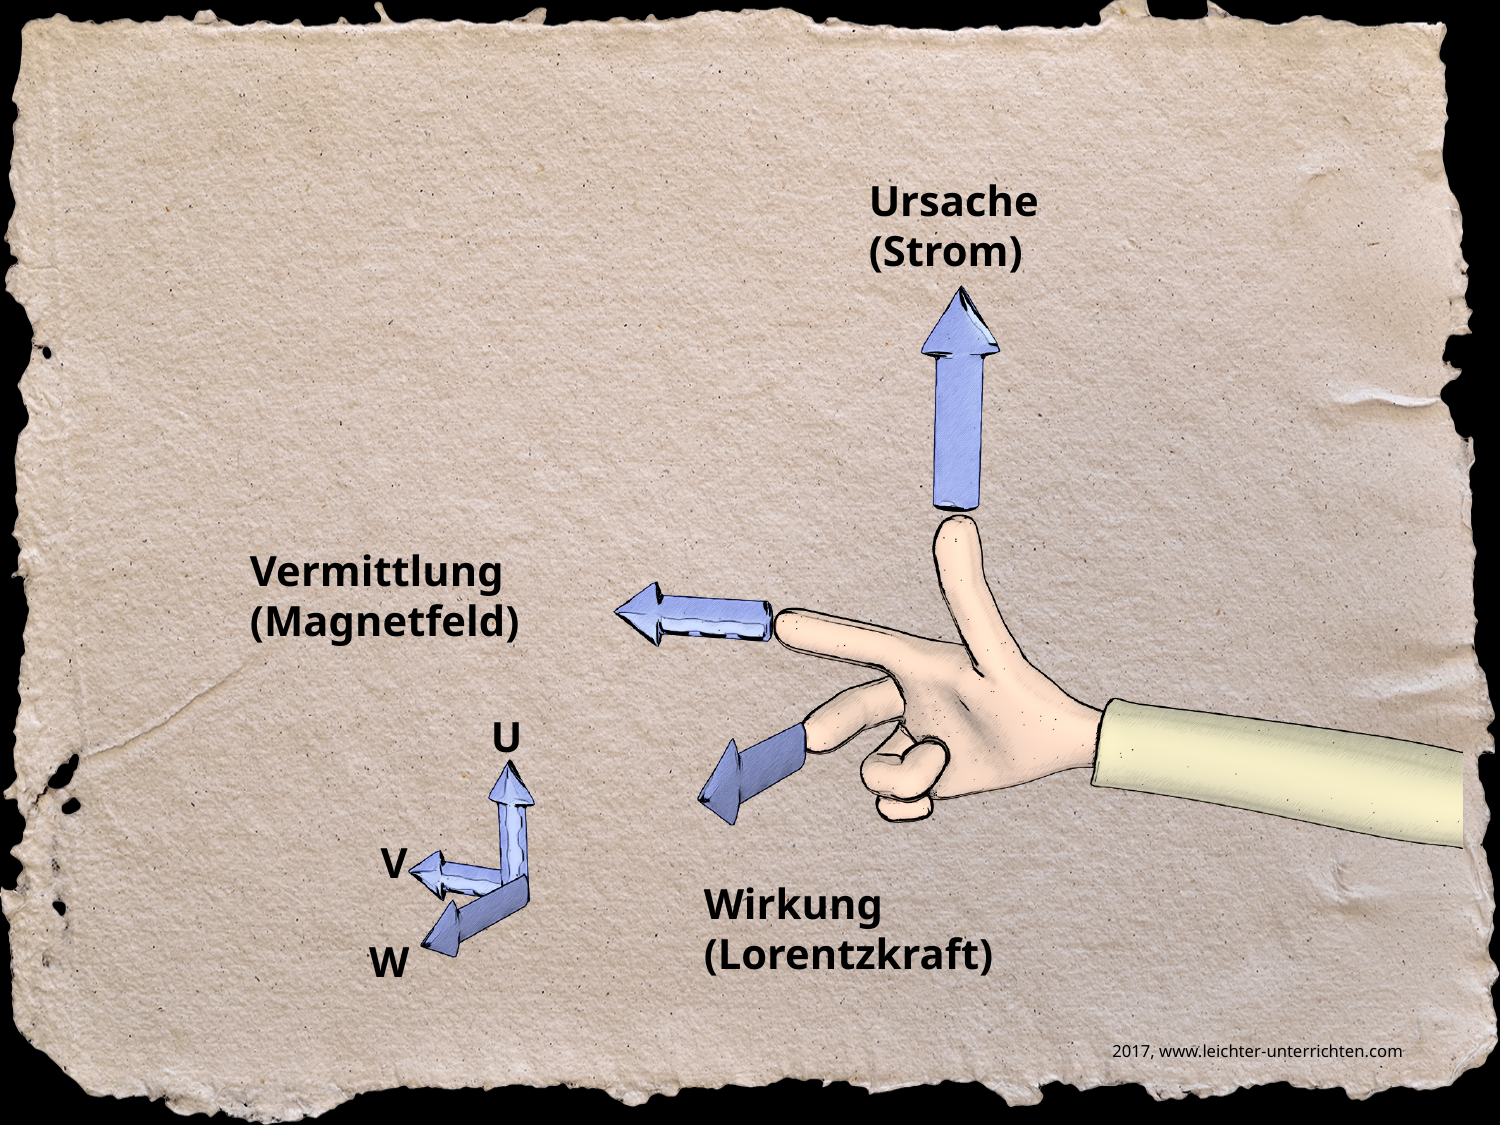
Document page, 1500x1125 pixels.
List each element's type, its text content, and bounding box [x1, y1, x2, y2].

text_box Vermittlung (Magnetfeld) [235, 537, 536, 653]
text_box Wirkung (Lorentzkraft) [689, 870, 1009, 986]
text_box V [365, 829, 423, 895]
picture [0, 0, 1500, 1125]
text_box U [476, 703, 538, 768]
text_box W [354, 928, 425, 994]
text_box Ursache (Strom) [853, 167, 1054, 283]
